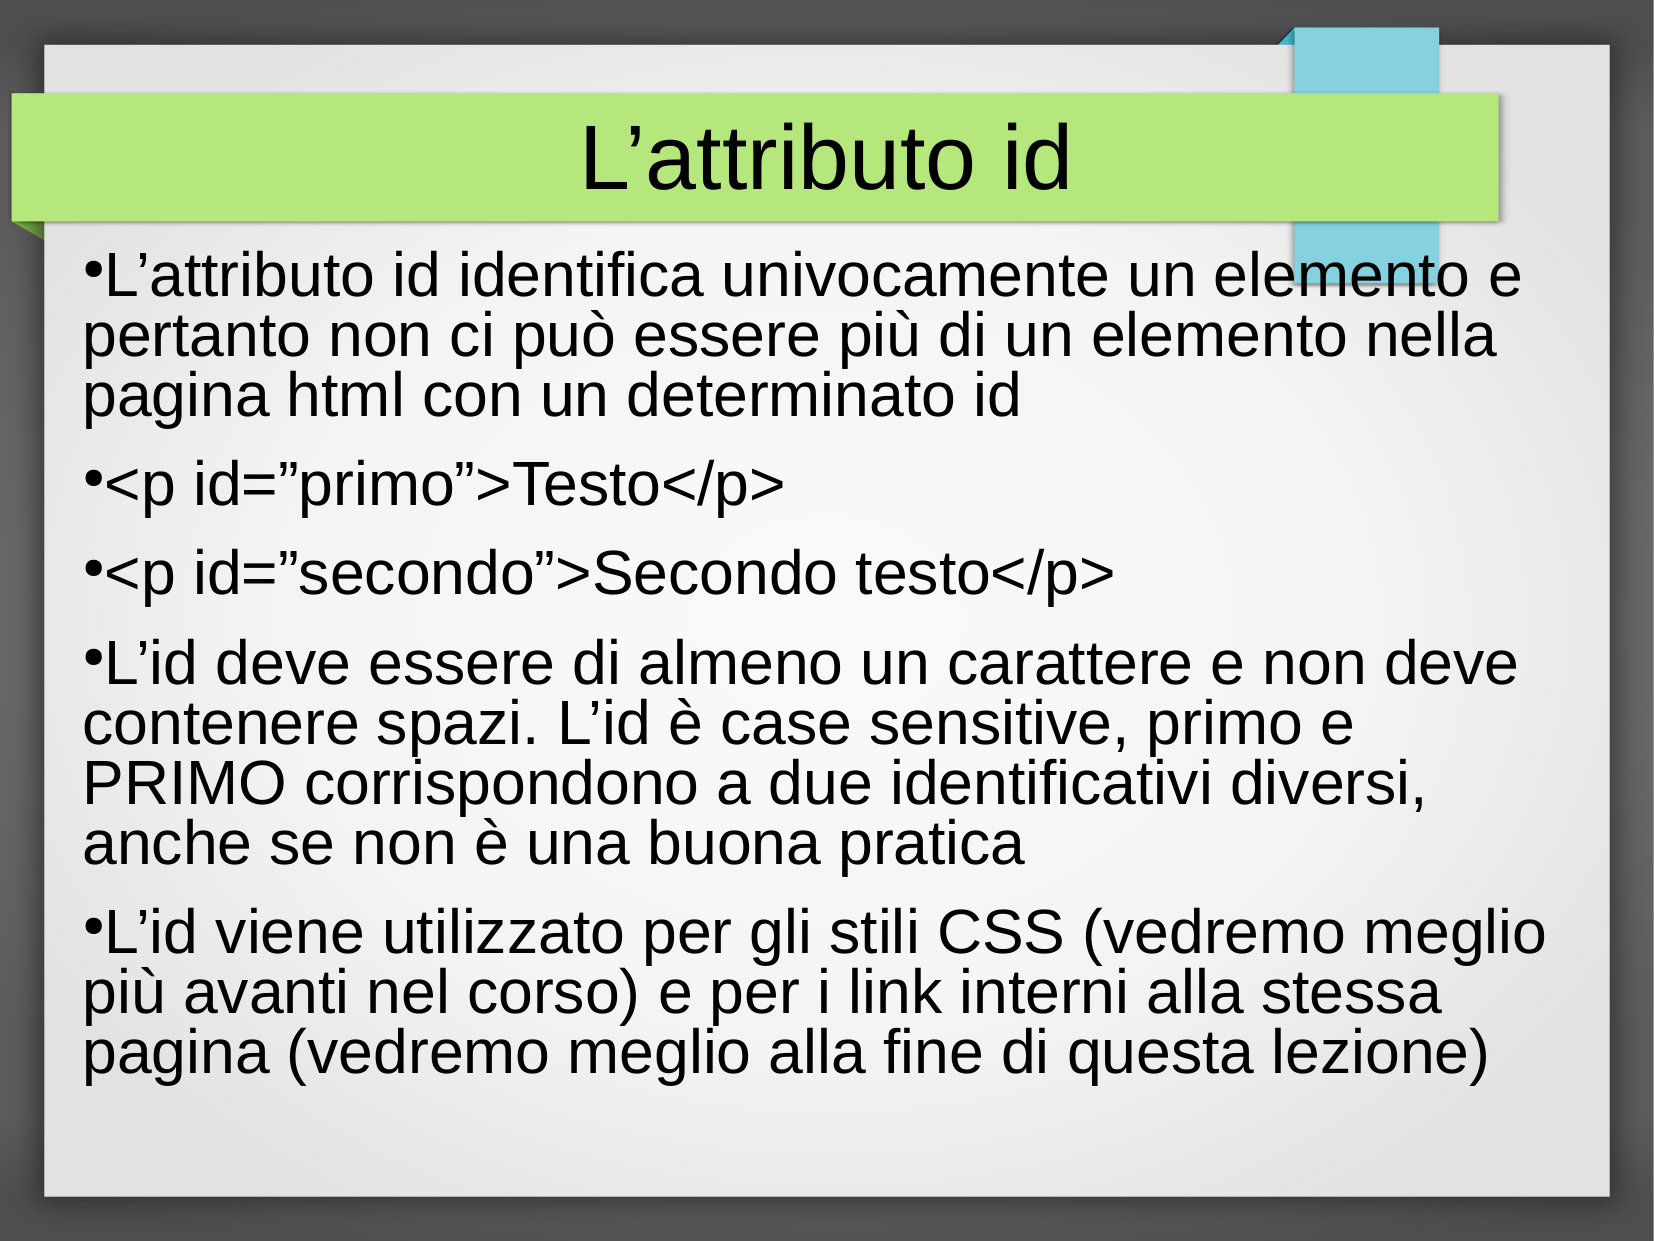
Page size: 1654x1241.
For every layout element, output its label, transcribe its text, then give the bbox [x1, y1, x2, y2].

picture [0, 0, 1654, 1241]
title L’attributo id [82, 49, 1571, 248]
list L’attributo id identifica univocamente un elemento e pertanto non ci può essere più di un elemento nella pagina html con un determinato id <p id=”primo”>Testo</p> <p id=”secondo”>Secondo testo</p> L’id deve essere di almeno un carattere e non deve contenere spazi. L’id è case sensitive, primo e PRIMO corrispondono a due identificativi diversi, anche se non è una buona pratica L’id viene utilizzato per gli stili CSS (vedremo meglio più avanti nel corso) e per i link interni alla stessa pagina (vedremo meglio alla fine di questa lezione) [82, 248, 1571, 1146]
